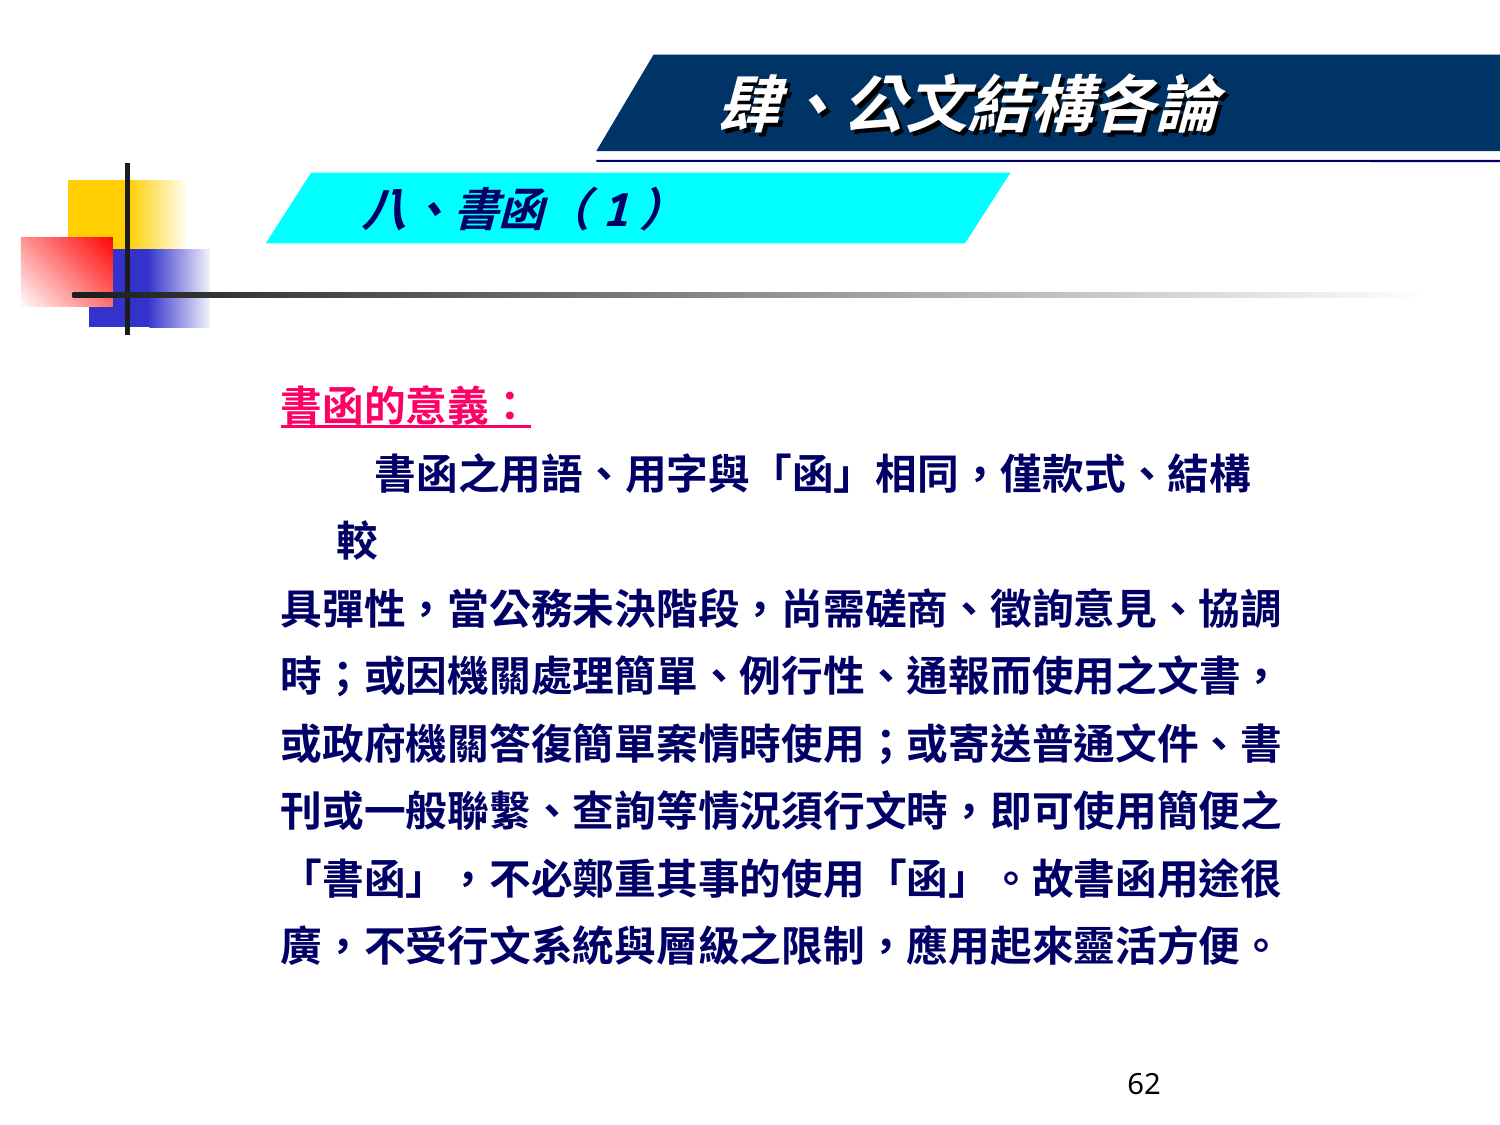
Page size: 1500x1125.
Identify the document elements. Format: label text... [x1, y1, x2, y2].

text_box <編號> [1112, 1037, 1426, 1113]
text_box 肆、公文結構各論 [596, 54, 1500, 152]
text_box 八、書函（1） [265, 172, 1011, 244]
text_box 書函的意義： 書函之用語、用字與「函」相同，僅款式、結構較 具彈性，當公務未決階段，尚需磋商、徵詢意見、協調 時；或因機關處理簡單、例行性、通報而使用之文書， 或政府機關答復簡單案情時使用；或寄送普通文件、書 刊或一般聯繫、查詢等情況須行文時，即可使用簡便之 「書函」，不必鄭重其事的使用「函」。故書函用途很 廣，不受行文系統與層級之限制，應用起來靈活方便。 [266, 355, 1303, 978]
